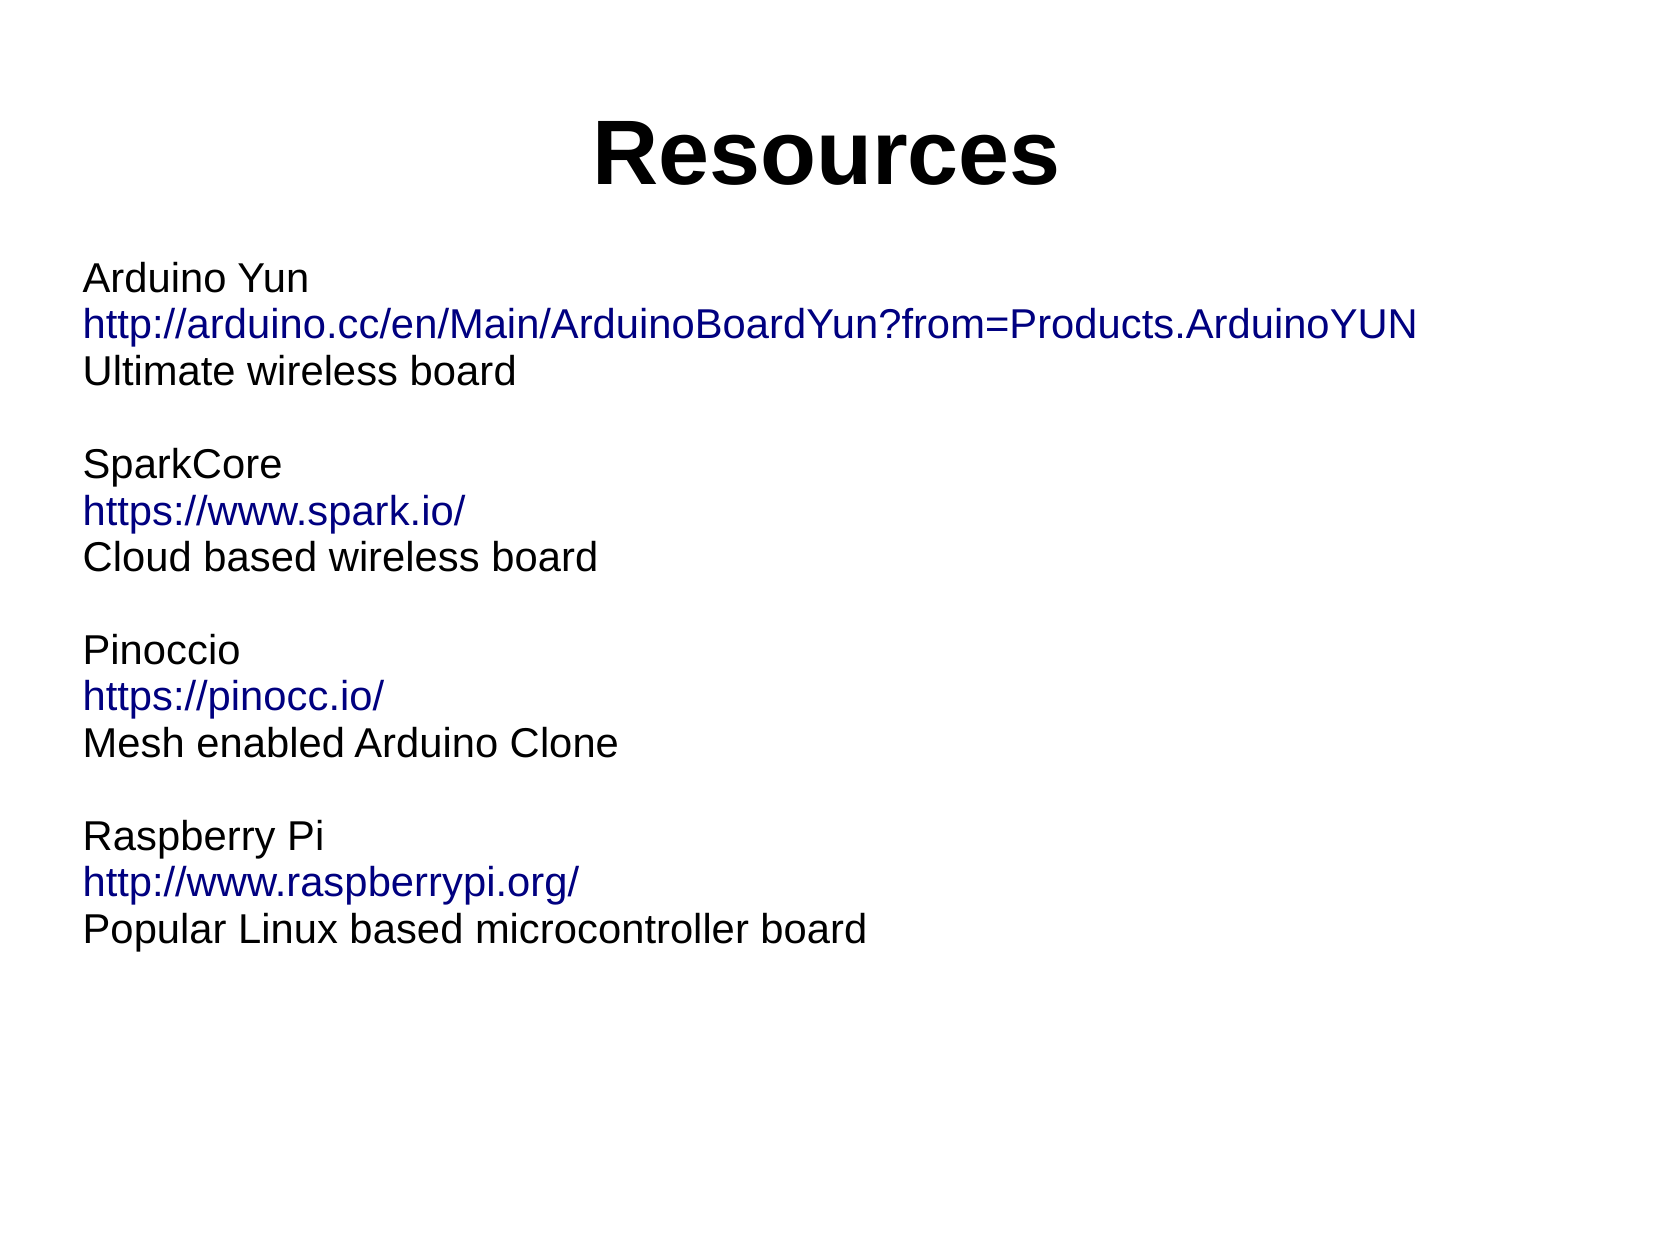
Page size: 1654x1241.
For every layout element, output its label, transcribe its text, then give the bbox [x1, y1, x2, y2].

title Resources [82, 49, 1571, 250]
subtitle Arduino Yun http://arduino.cc/en/Main/ArduinoBoardYun?from=Products.ArduinoYUN Ultimate wireless board SparkCore https://www.spark.io/ Cloud based wireless board Pinoccio https://pinocc.io/ Mesh enabled Arduino Clone Raspberry Pi http://www.raspberrypi.org/ Popular Linux based microcontroller board [82, 250, 1571, 1050]
